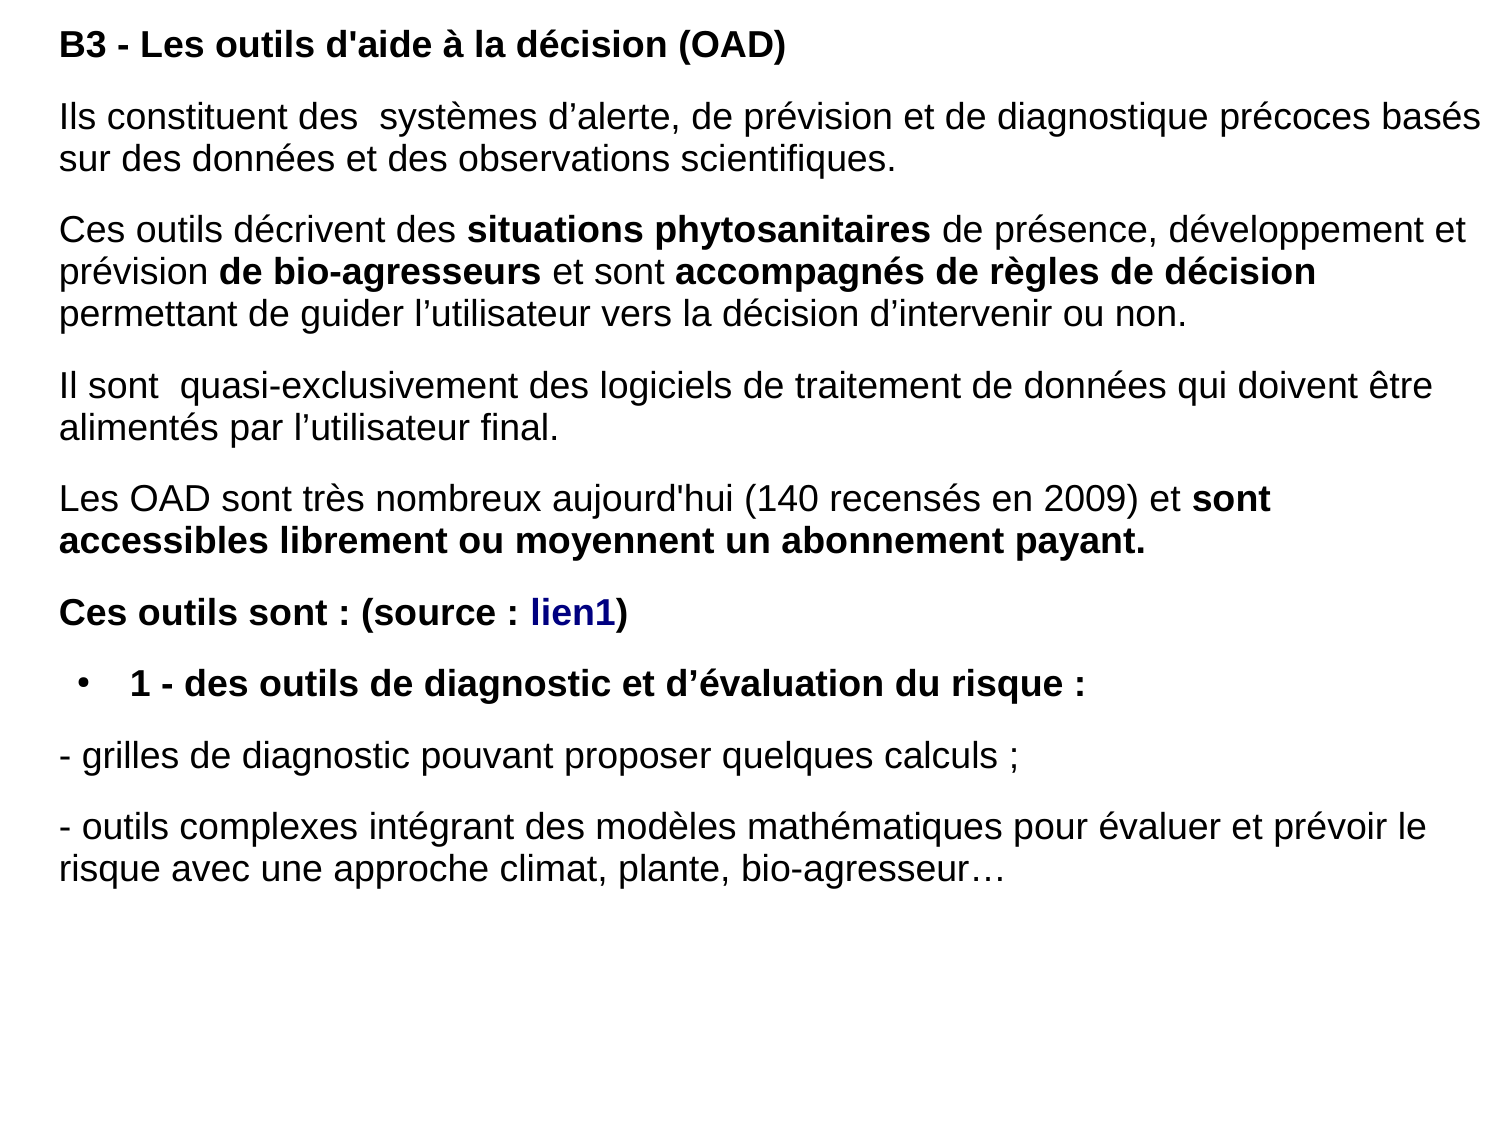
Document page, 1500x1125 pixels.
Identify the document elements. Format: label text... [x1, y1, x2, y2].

list B3 - Les outils d'aide à la décision (OAD) Ils constituent des systèmes d’alerte, de prévision et de diagnostique précoces basés sur des données et des observations scientifiques. Ces outils décrivent des situations phytosanitaires de présence, développement et prévision de bio-agresseurs et sont accompagnés de règles de décision permettant de guider l’utilisateur vers la décision d’intervenir ou non. Il sont quasi-exclusivement des logiciels de traitement de données qui doivent être alimentés par l’utilisateur final. Les OAD sont très nombreux aujourd'hui (140 recensés en 2009) et sont accessibles librement ou moyennent un abonnement payant. Ces outils sont : (source : lien1) 1 - des outils de diagnostic et d’évaluation du risque : - grilles de diagnostic pouvant proposer quelques calculs ; - outils complexes intégrant des modèles mathématiques pour évaluer et prévoir le risque avec une approche climat, plante, bio-agresseur… [59, 23, 1489, 1102]
